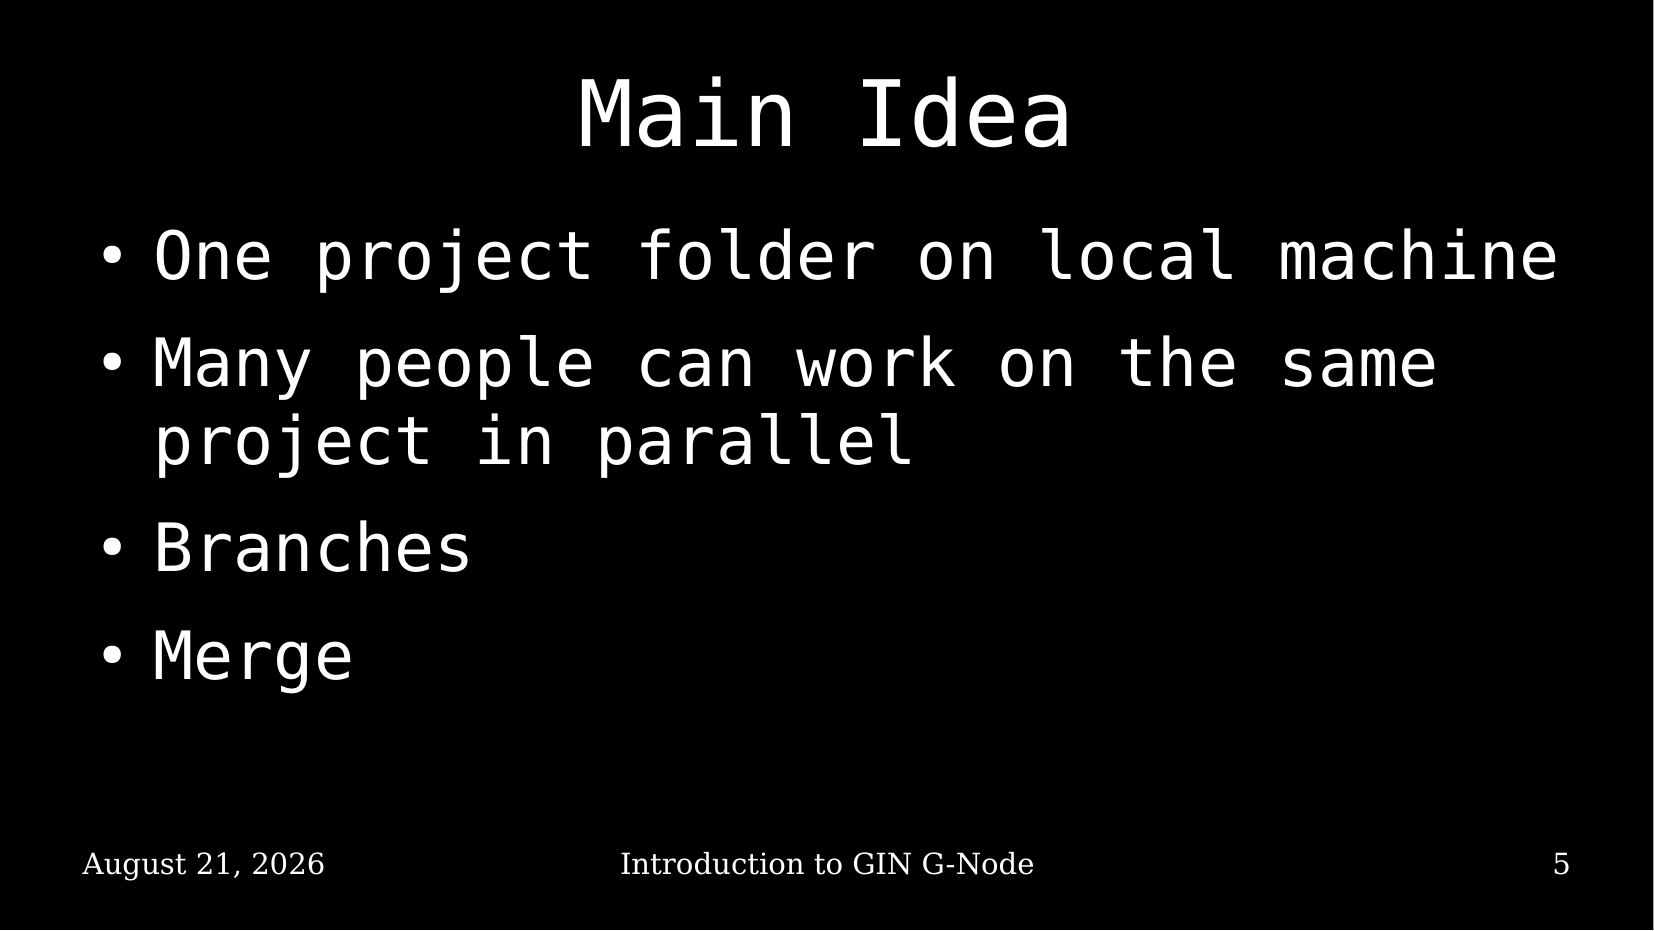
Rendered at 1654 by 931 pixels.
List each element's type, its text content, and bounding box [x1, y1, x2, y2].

title Main Idea [82, 37, 1571, 193]
list One project folder on local machine Many people can work on the same project in parallel Branches Merge [82, 217, 1571, 758]
